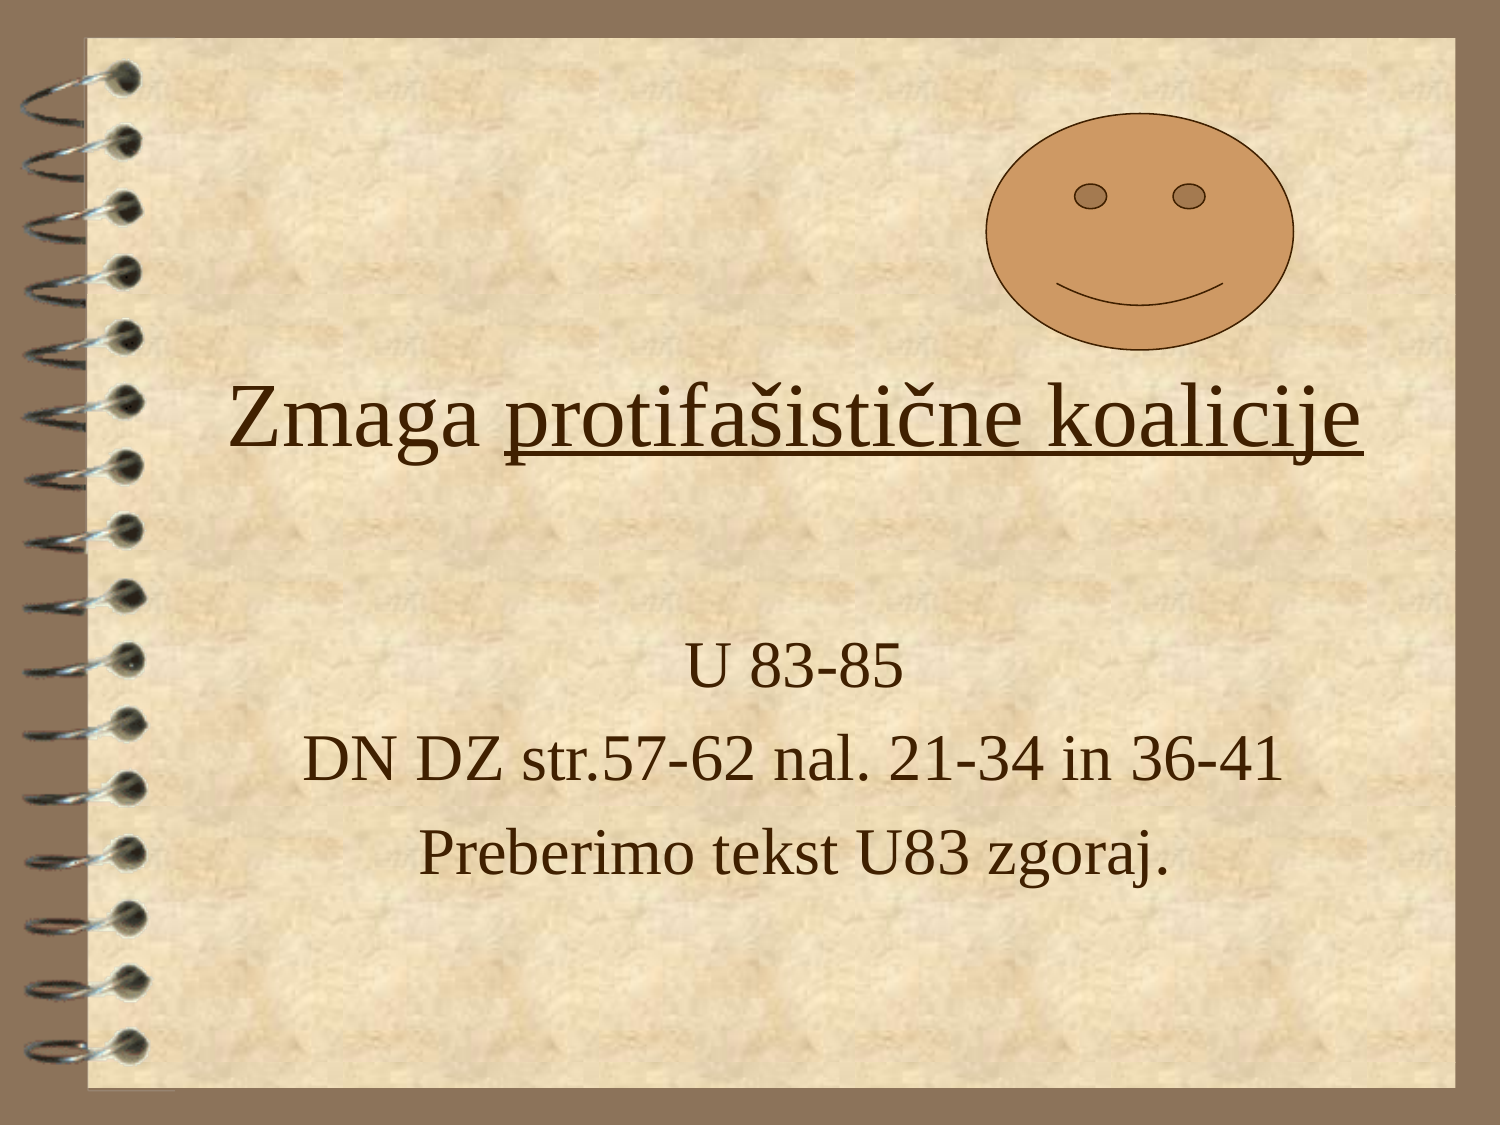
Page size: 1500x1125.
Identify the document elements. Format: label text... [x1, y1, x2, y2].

subtitle U 83-85 DN DZ str.57-62 nal. 21-34 in 36-41 Preberimo tekst U83 zgoraj. [270, 613, 1321, 901]
text_box [986, 113, 1294, 350]
picture [0, 0, 1456, 1125]
title Zmaga protifašistične koalicije [157, 315, 1433, 504]
